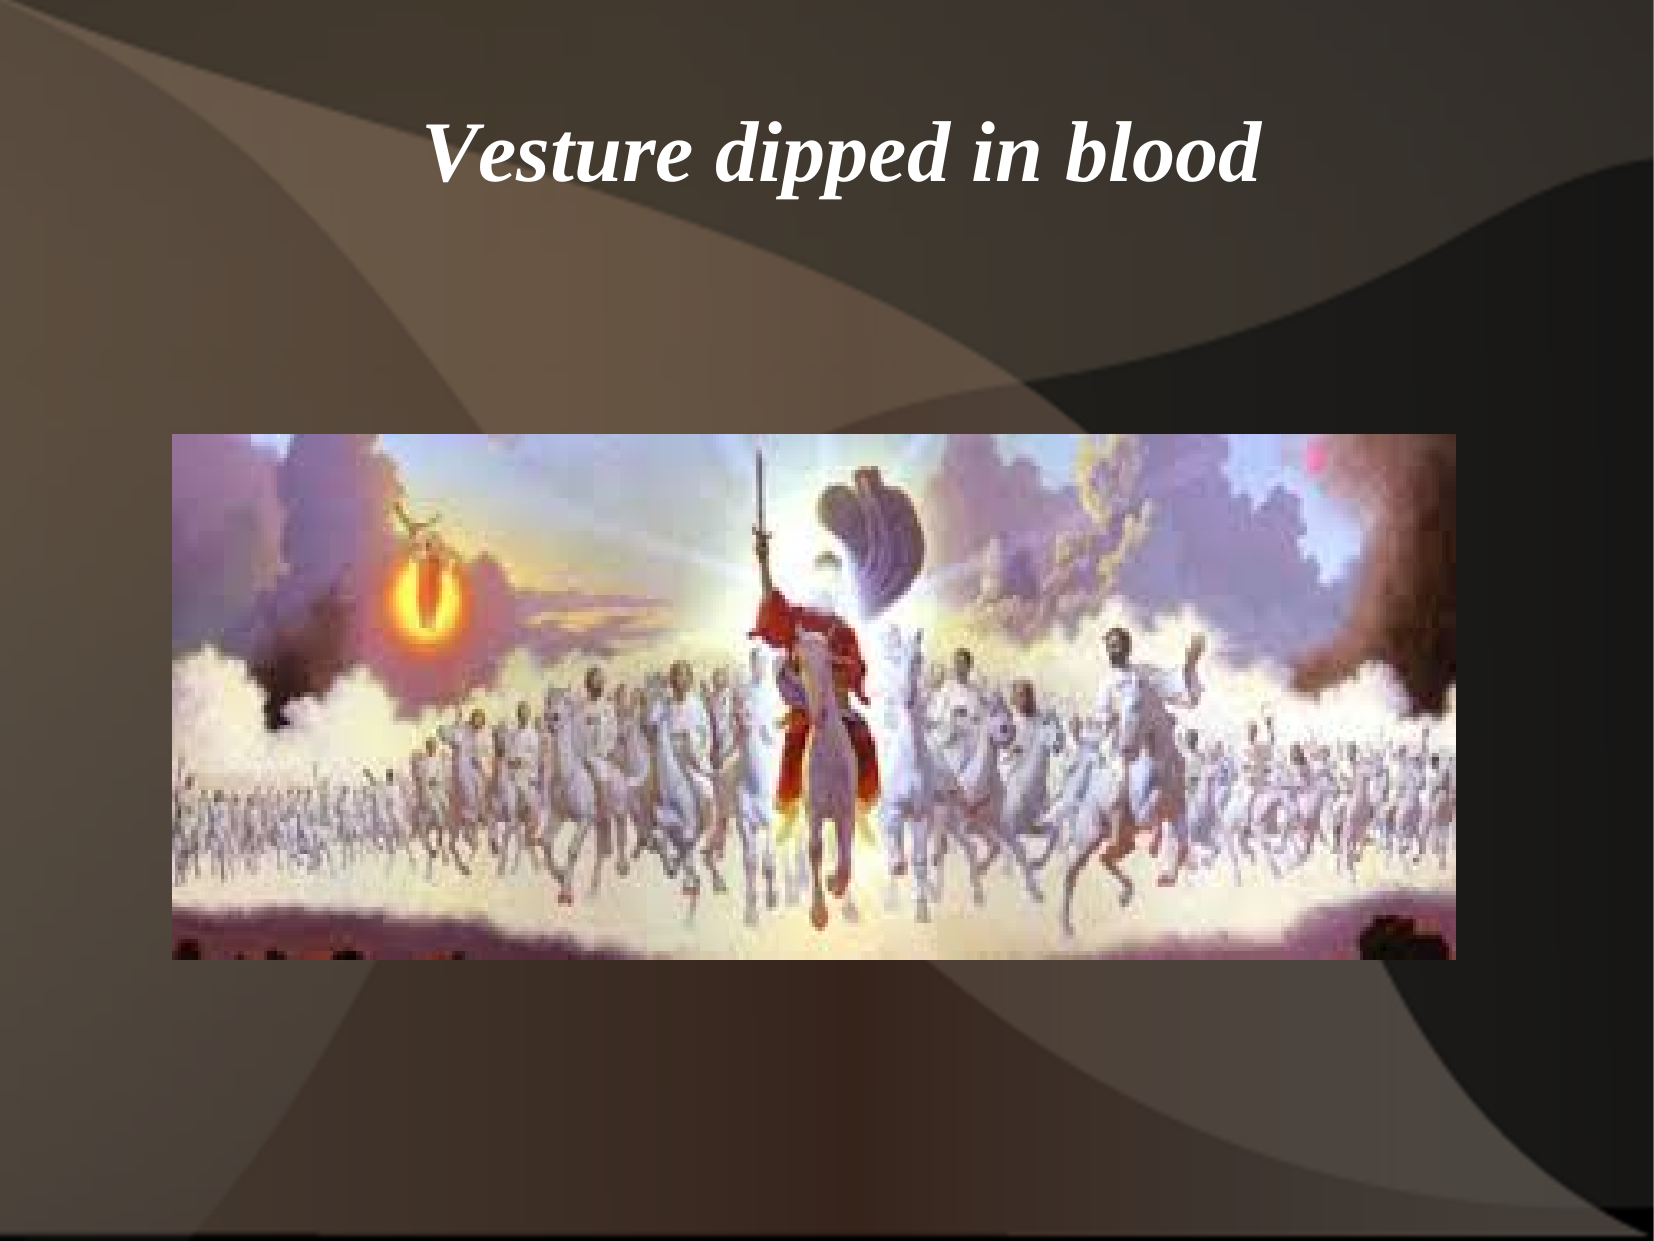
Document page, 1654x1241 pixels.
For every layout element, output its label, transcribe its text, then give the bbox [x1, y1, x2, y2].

title Vesture dipped in blood [82, 49, 1571, 257]
picture [0, 0, 1654, 1241]
